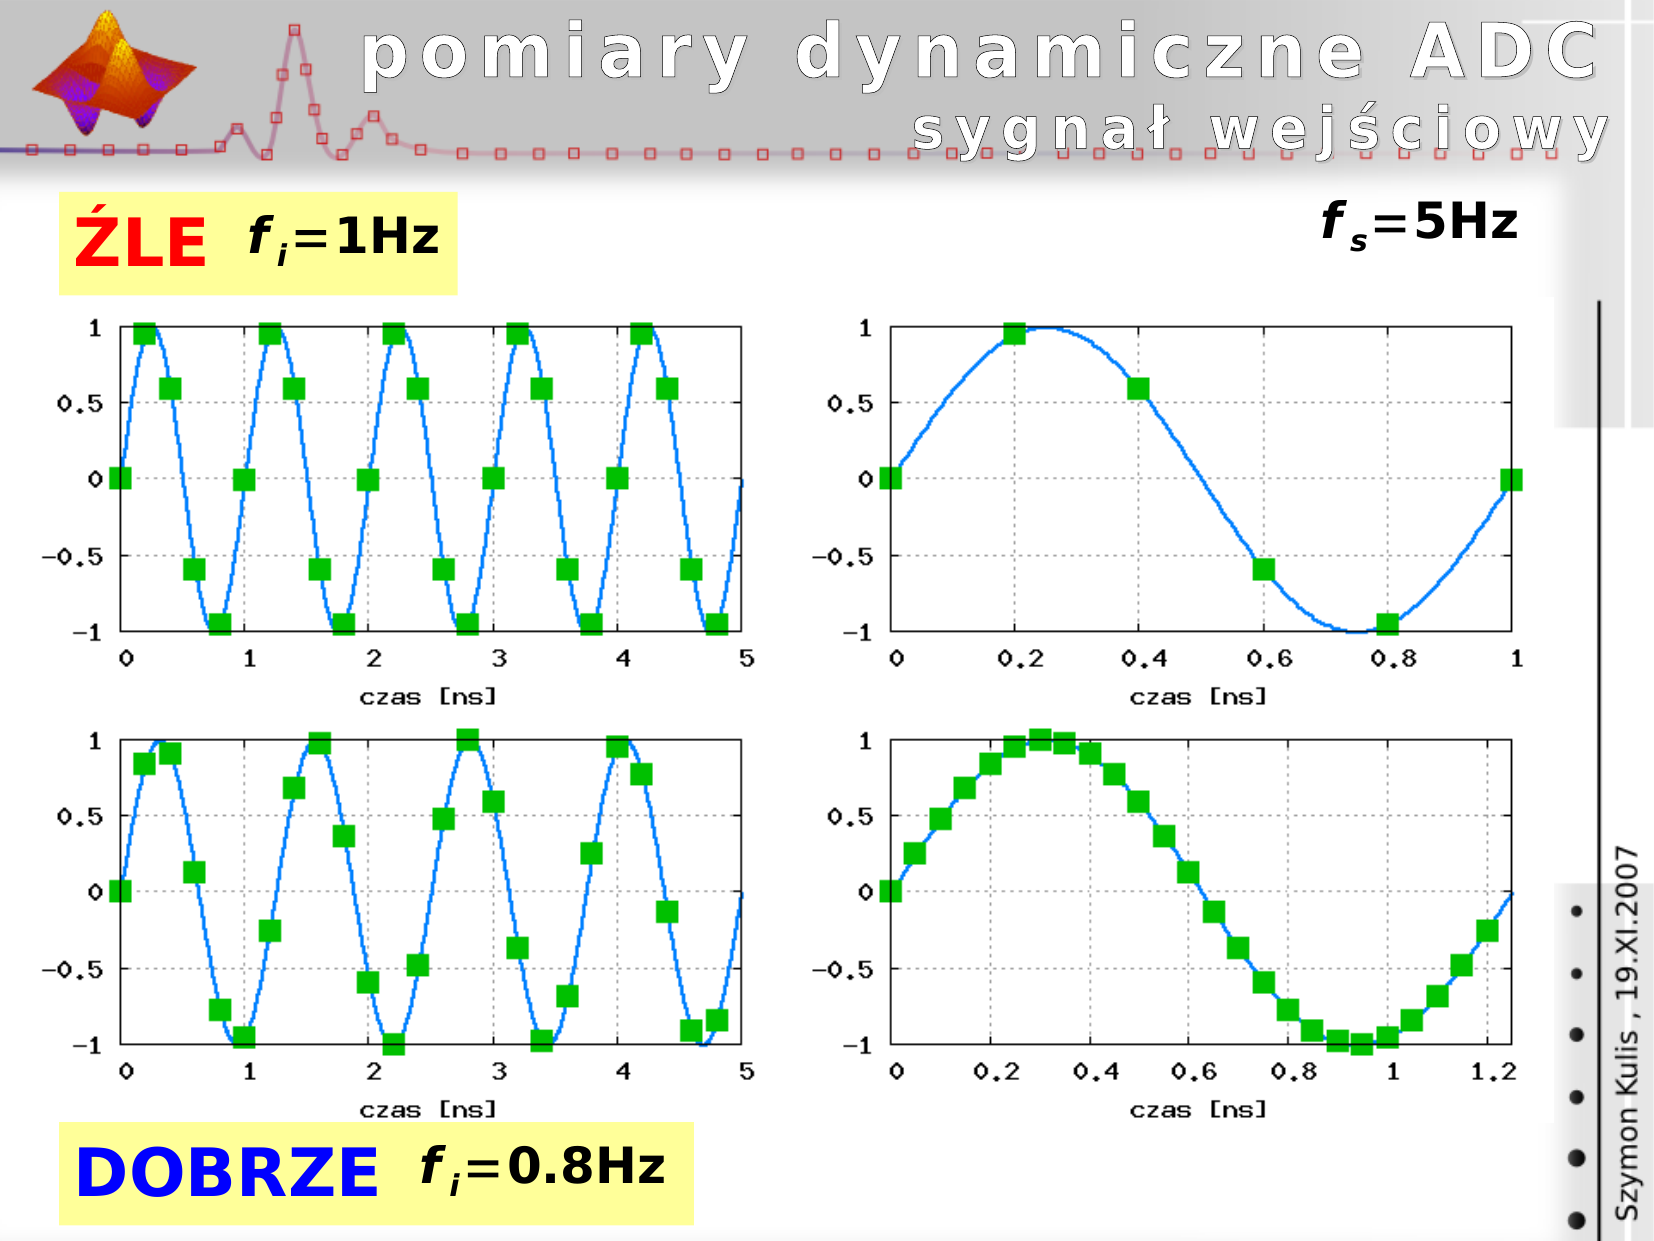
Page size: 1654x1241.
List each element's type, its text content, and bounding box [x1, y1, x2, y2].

title pomiary dynamiczne ADC sygnał wejściowy [354, 7, 1610, 163]
text_box ŹLE [59, 191, 458, 296]
chart [240, 206, 443, 273]
text_box DOBRZE [59, 1122, 694, 1226]
chart [413, 1136, 669, 1203]
picture [0, 0, 1654, 1241]
chart [1313, 191, 1523, 258]
